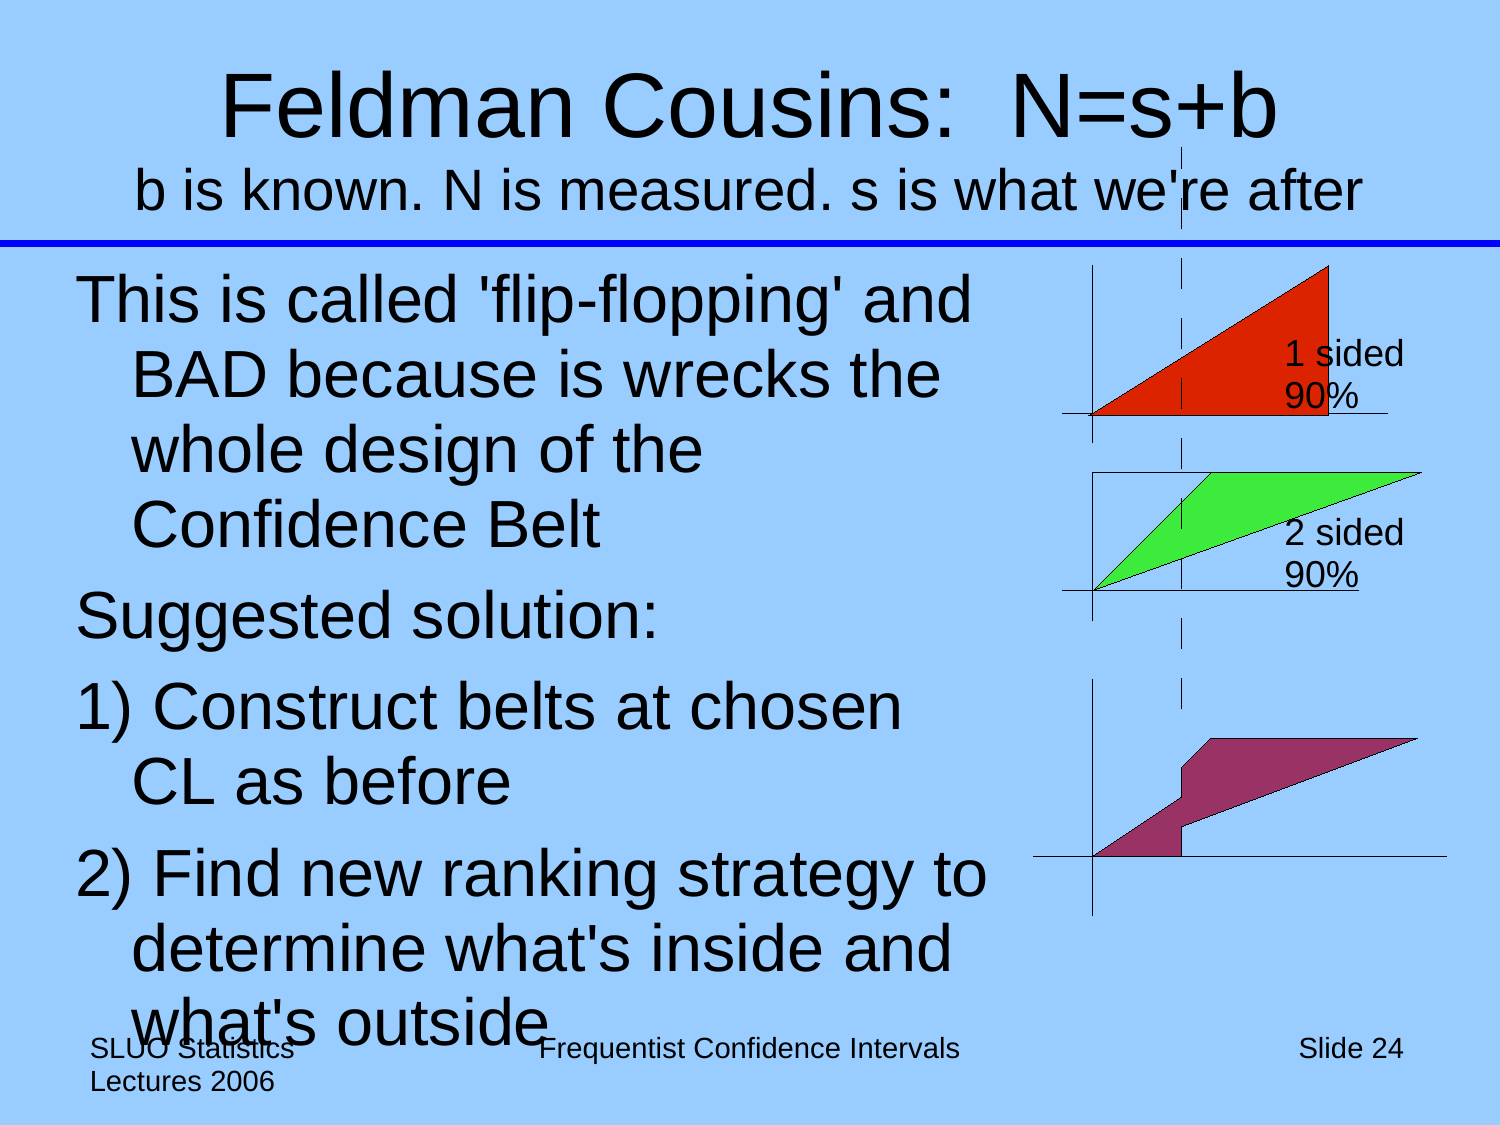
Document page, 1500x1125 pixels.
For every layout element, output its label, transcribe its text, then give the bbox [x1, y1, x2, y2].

text_box [1092, 738, 1418, 857]
list This is called 'flip-flopping' and BAD because is wrecks the whole design of the Confidence Belt Suggested solution: 1) Construct belts at chosen CL as before 2) Find new ranking strategy to determine what's inside and what's outside [75, 262, 1004, 1125]
text_box [1088, 265, 1329, 416]
text_box 1 sided 90% [1269, 324, 1477, 424]
title Feldman Cousins: N=s+b b is known. N is measured. s is what we're after [75, 45, 1426, 233]
text_box 2 sided 90% [1269, 504, 1477, 604]
text_box [1092, 472, 1422, 591]
